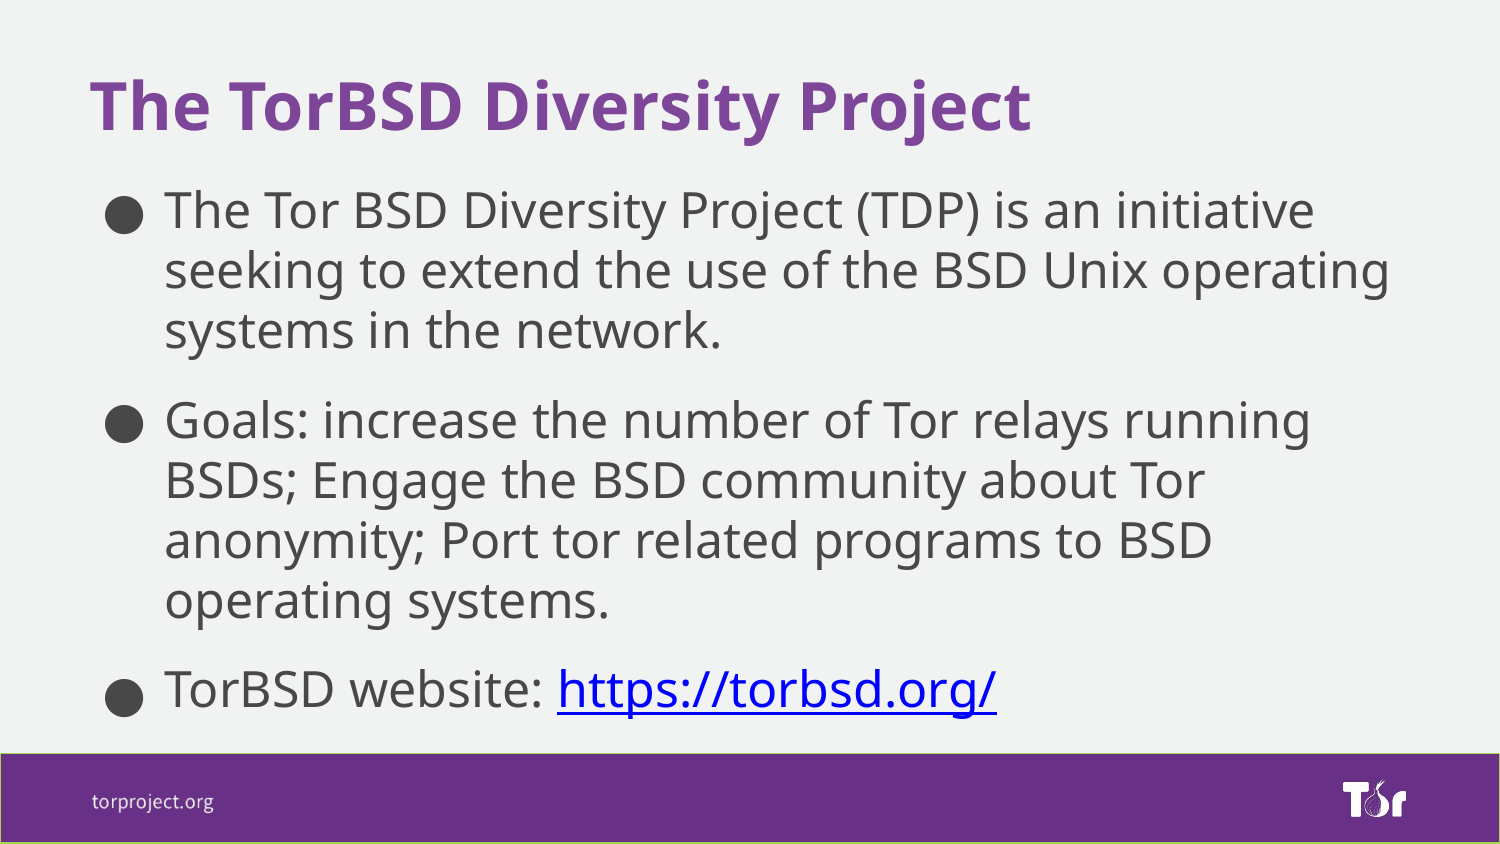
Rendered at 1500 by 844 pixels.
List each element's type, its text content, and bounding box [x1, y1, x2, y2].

picture [1343, 778, 1406, 817]
picture [75, 780, 604, 821]
text_box The TorBSD Diversity Project [75, 33, 1425, 171]
text_box The Tor BSD Diversity Project (TDP) is an initiative seeking to extend the use of the BSD Unix operating systems in the network. Goals: increase the number of Tor relays running BSDs; Engage the BSD community about Tor anonymity; Port tor related programs to BSD operating systems. TorBSD website: https://torbsd.org/ [75, 171, 1425, 728]
